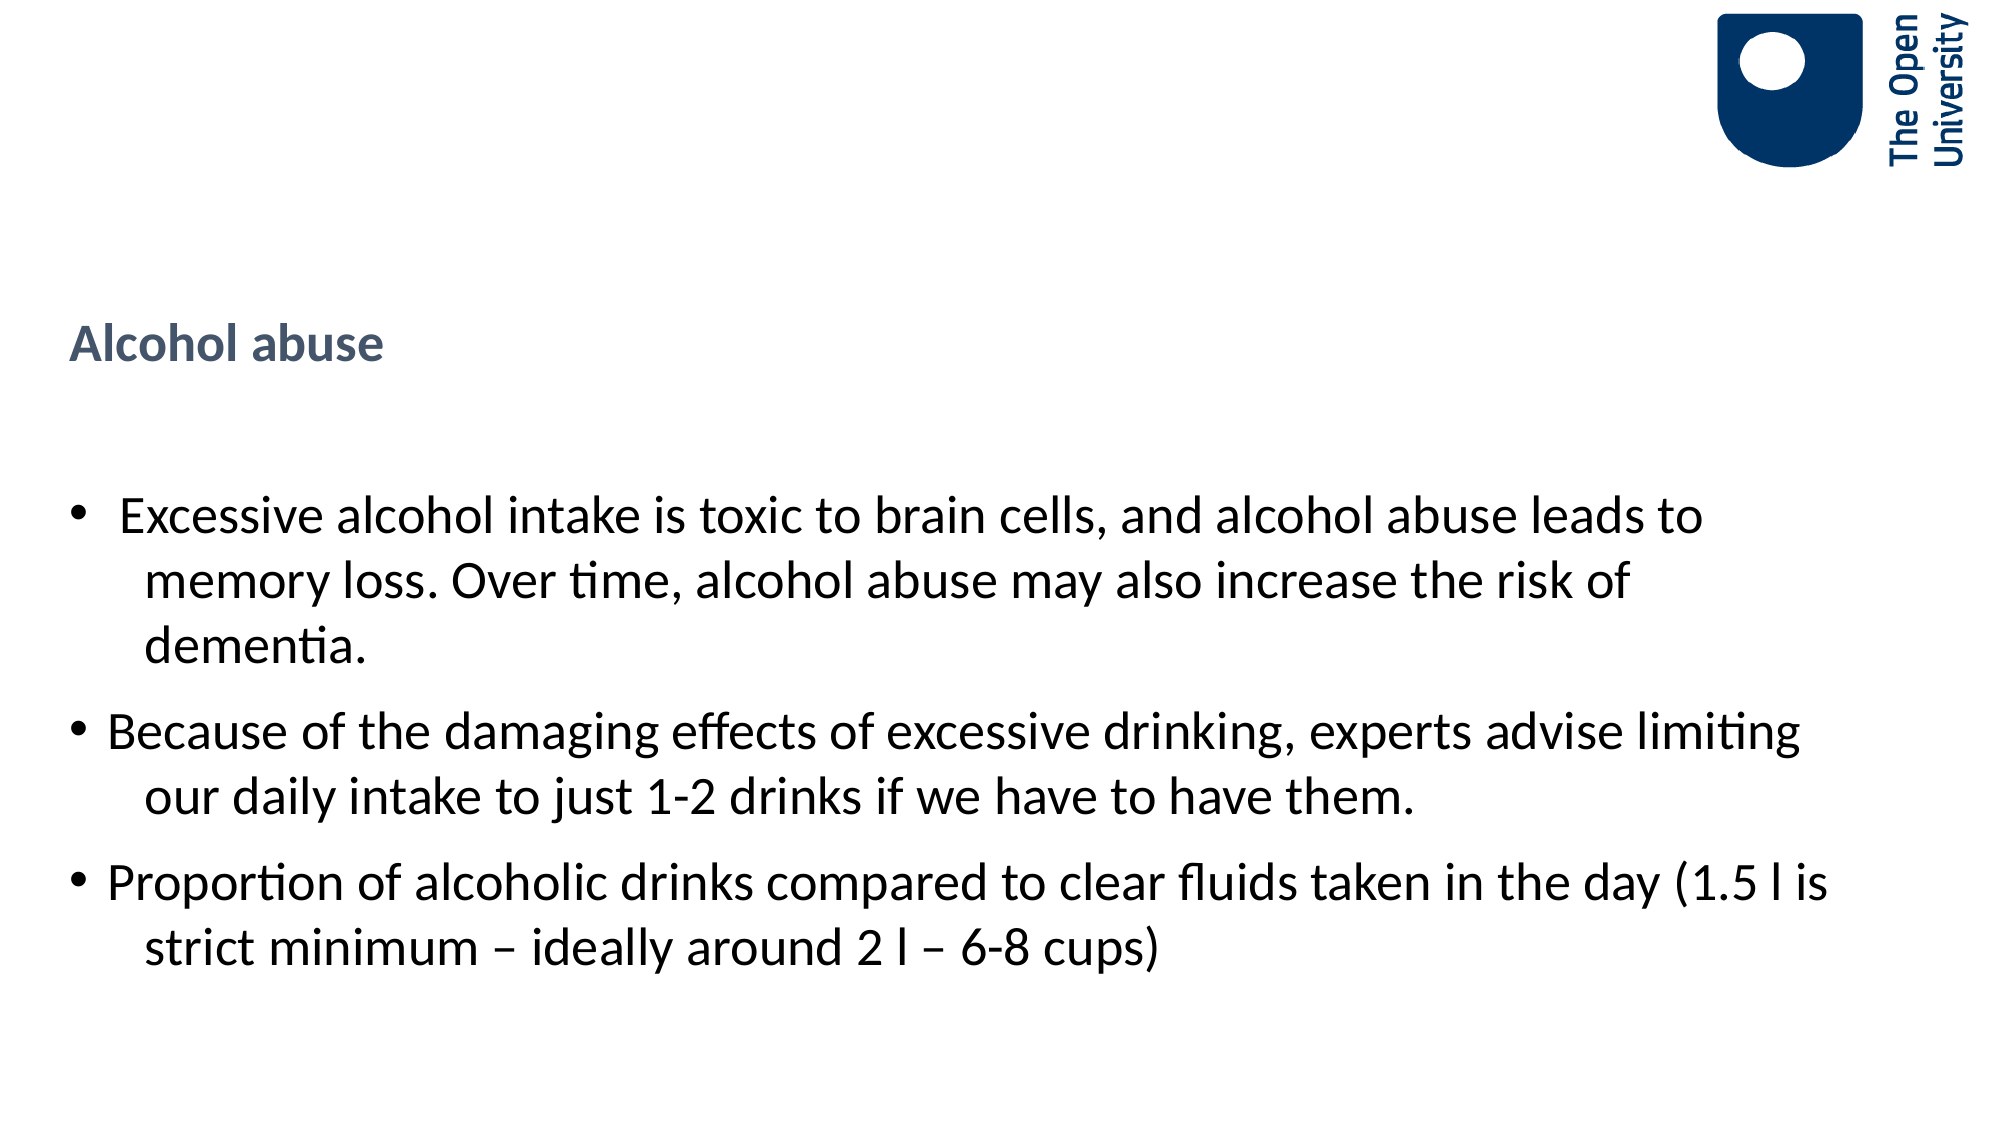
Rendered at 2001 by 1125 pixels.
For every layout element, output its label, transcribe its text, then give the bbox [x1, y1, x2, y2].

picture [1716, 10, 1971, 170]
list Alcohol abuse Excessive alcohol intake is toxic to brain cells, and alcohol abuse leads to memory loss. Over time, alcohol abuse may also increase the risk of dementia. Because of the damaging effects of excessive drinking, experts advise limiting our daily intake to just 1-2 drinks if we have to have them. Proportion of alcoholic drinks compared to clear fluids taken in the day (1.5 l is strict minimum – ideally around 2 l – 6-8 cups) [54, 299, 1863, 1075]
